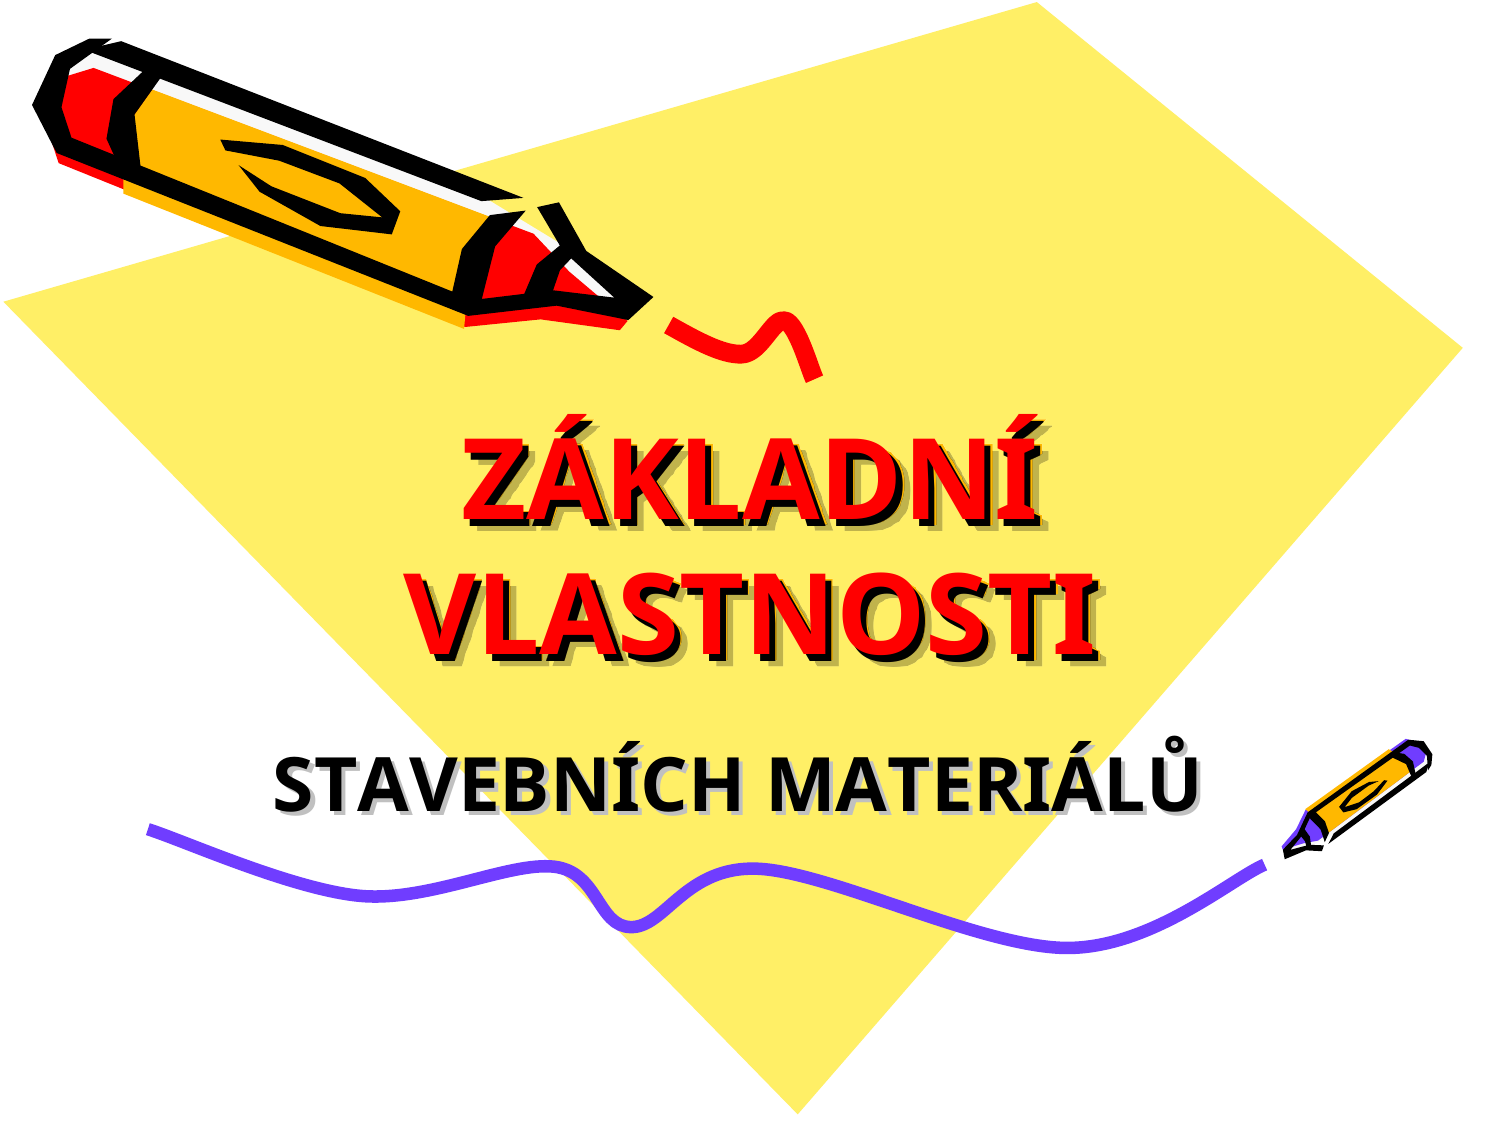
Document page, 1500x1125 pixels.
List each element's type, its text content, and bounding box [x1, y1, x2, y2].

subtitle STAVEBNÍCH MATERIÁLŮ [123, 728, 1353, 894]
title ZÁKLADNÍ VLASTNOSTI [225, 311, 1276, 685]
